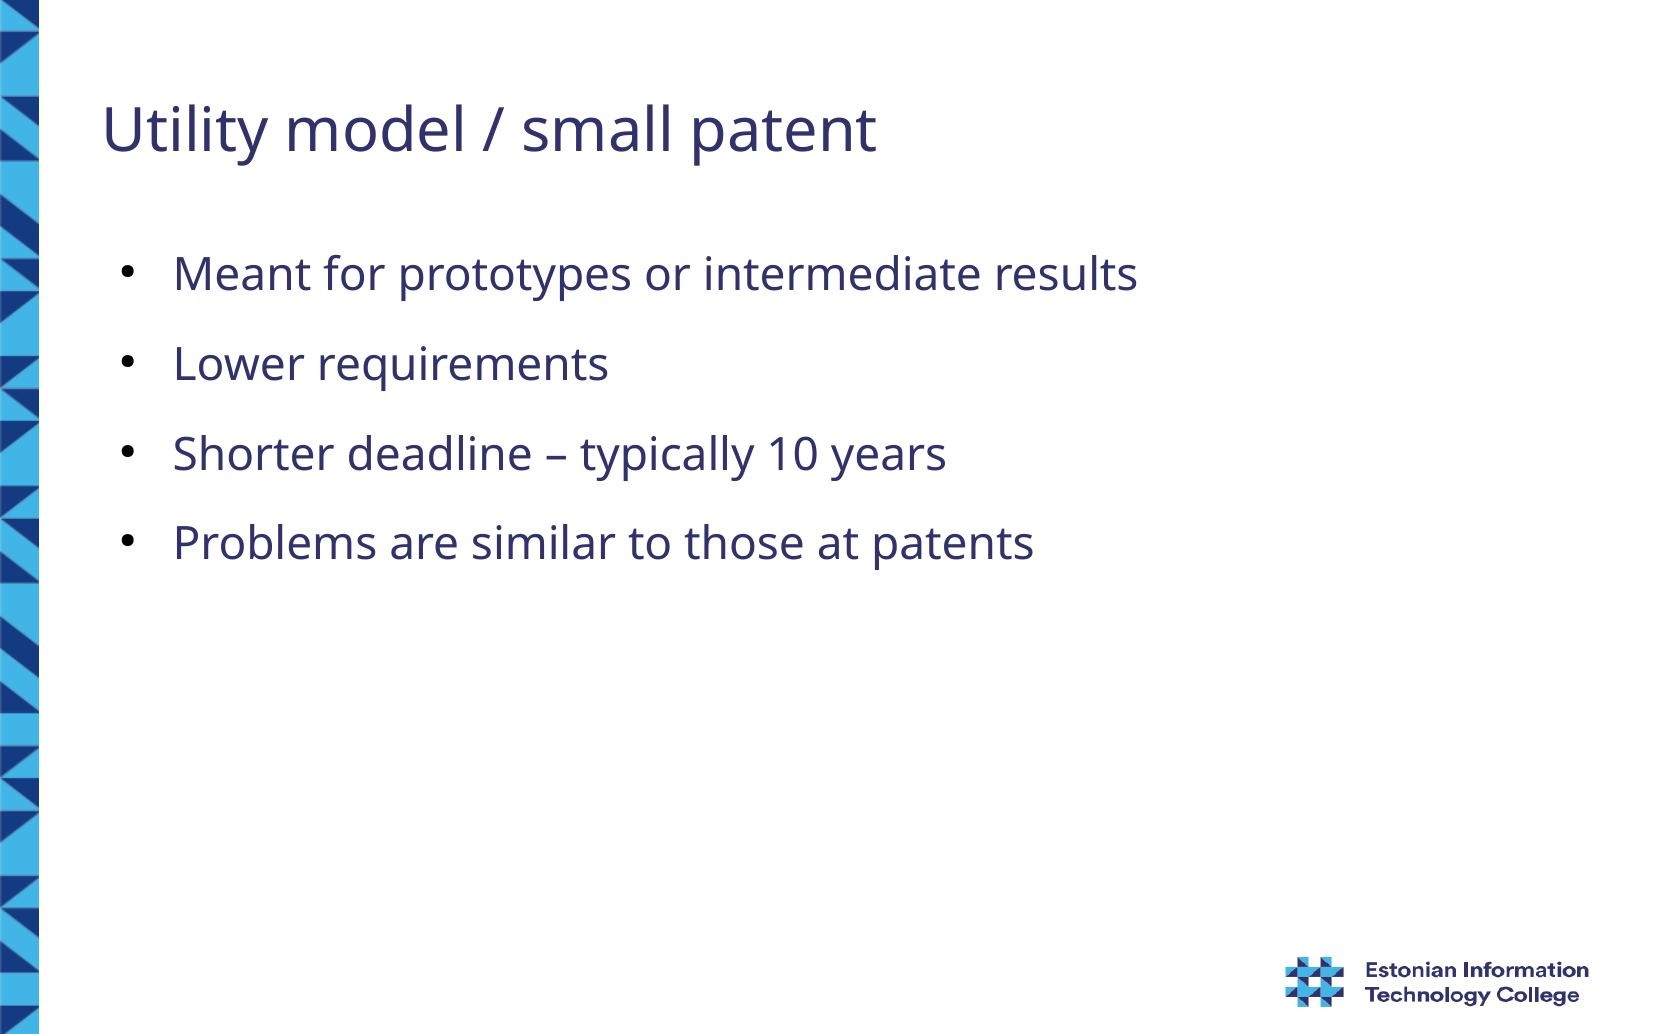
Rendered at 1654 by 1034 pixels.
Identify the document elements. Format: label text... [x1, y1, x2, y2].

list Meant for prototypes or intermediate results Lower requirements Shorter deadline – typically 10 years Problems are similar to those at patents [101, 241, 1591, 924]
title Utility model / small patent [101, 41, 1224, 214]
